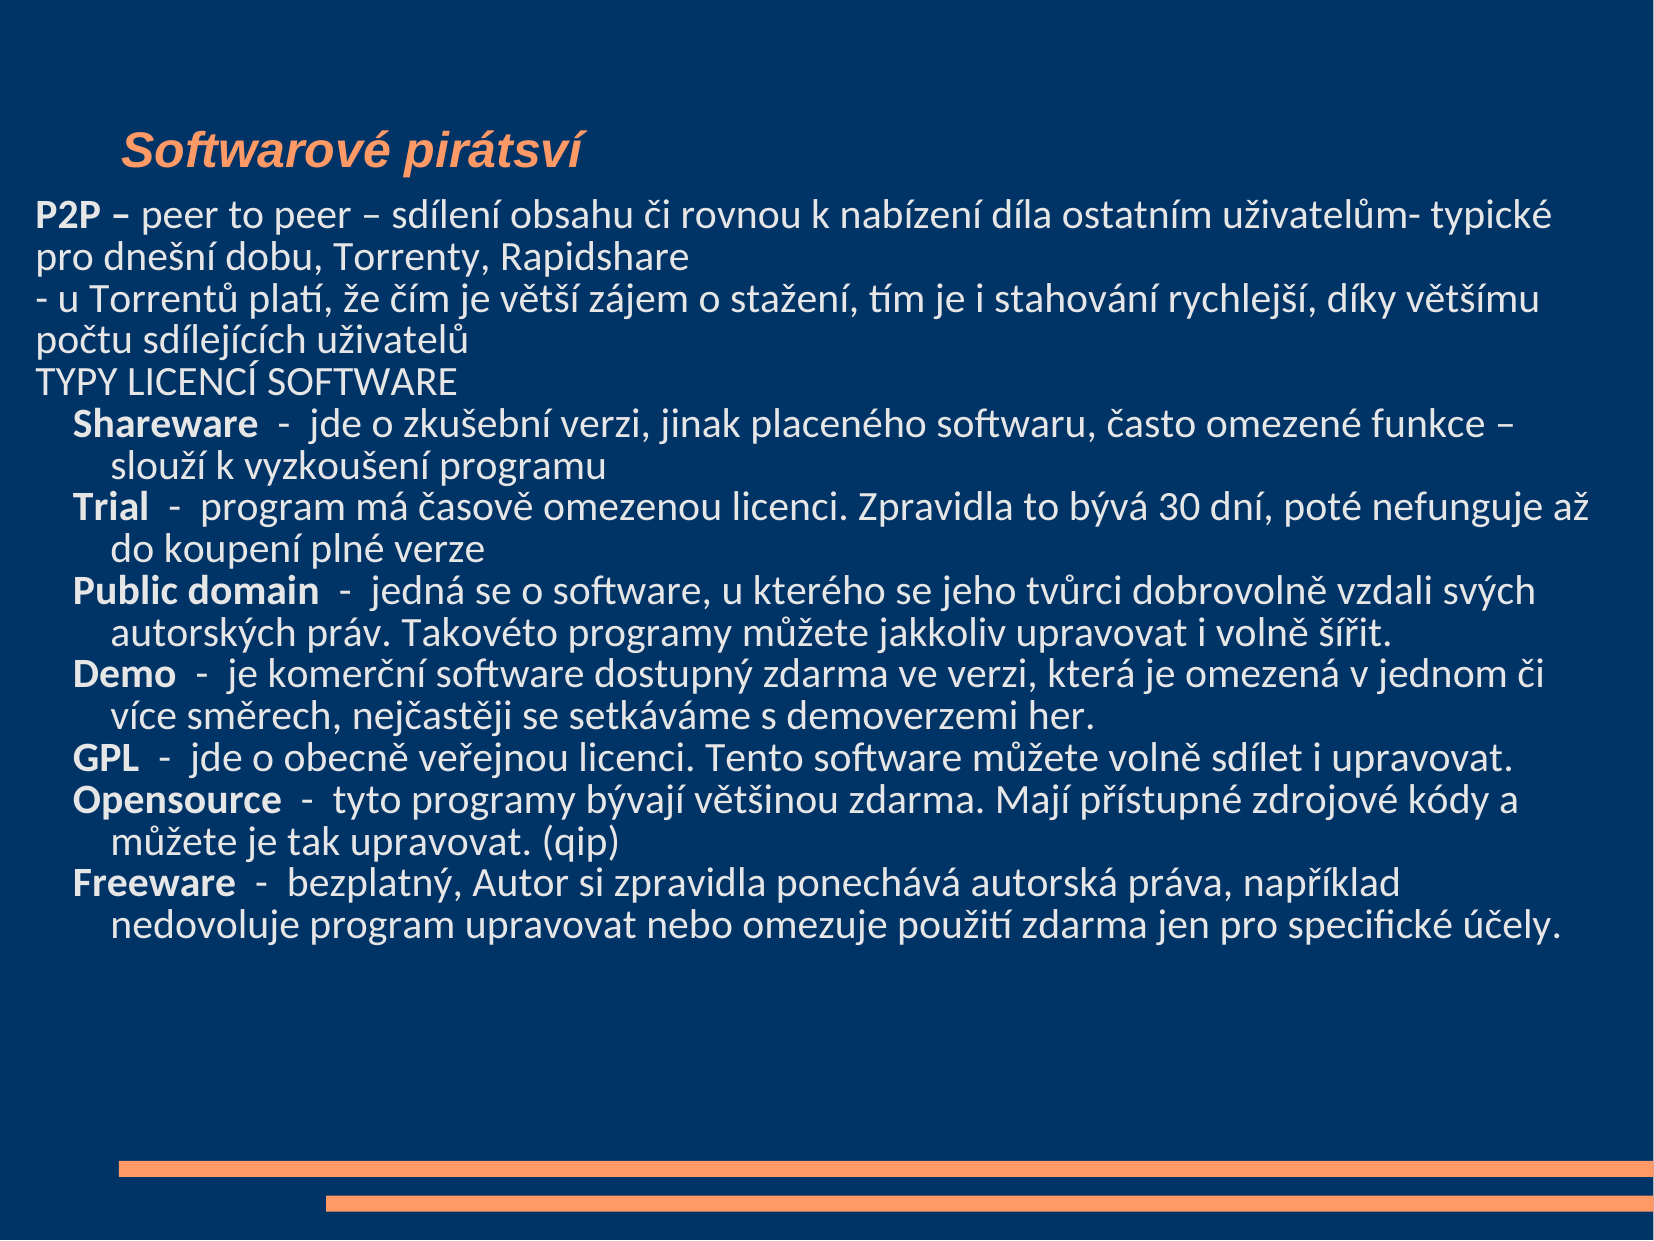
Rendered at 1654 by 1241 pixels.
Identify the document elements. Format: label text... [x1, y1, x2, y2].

list P2P – peer to peer – sdílení obsahu či rovnou k nabízení díla ostatním uživatelům- typické pro dnešní dobu, Torrenty, Rapidshare - u Torrentů platí, že čím je větší zájem o stažení, tím je i stahování rychlejší, díky většímu počtu sdílejících uživatelů TYPY LICENCÍ SOFTWARE Shareware - jde o zkušební verzi, jinak placeného softwaru, často omezené funkce – slouží k vyzkoušení programu Trial - program má časově omezenou licenci. Zpravidla to bývá 30 dní, poté nefunguje až do koupení plné verze Public domain - jedná se o software, u kterého se jeho tvůrci dobrovolně vzdali svých autorských práv. Takovéto programy můžete jakkoliv upravovat i volně šířit. Demo - je komerční software dostupný zdarma ve verzi, která je omezená v jednom či více směrech, nejčastěji se setkáváme s demoverzemi her. GPL - jde o obecně veřejnou licenci. Tento software můžete volně sdílet i upravovat. Opensource - tyto programy bývají většinou zdarma. Mají přístupné zdrojové kódy a můžete je tak upravovat. (qip) Freeware - bezplatný, Autor si zpravidla ponechává autorská práva, například nedovoluje program upravovat nebo omezuje použití zdarma jen pro specifické účely. [35, 197, 1595, 1241]
title Softwarové pirátsví [121, 46, 1534, 197]
